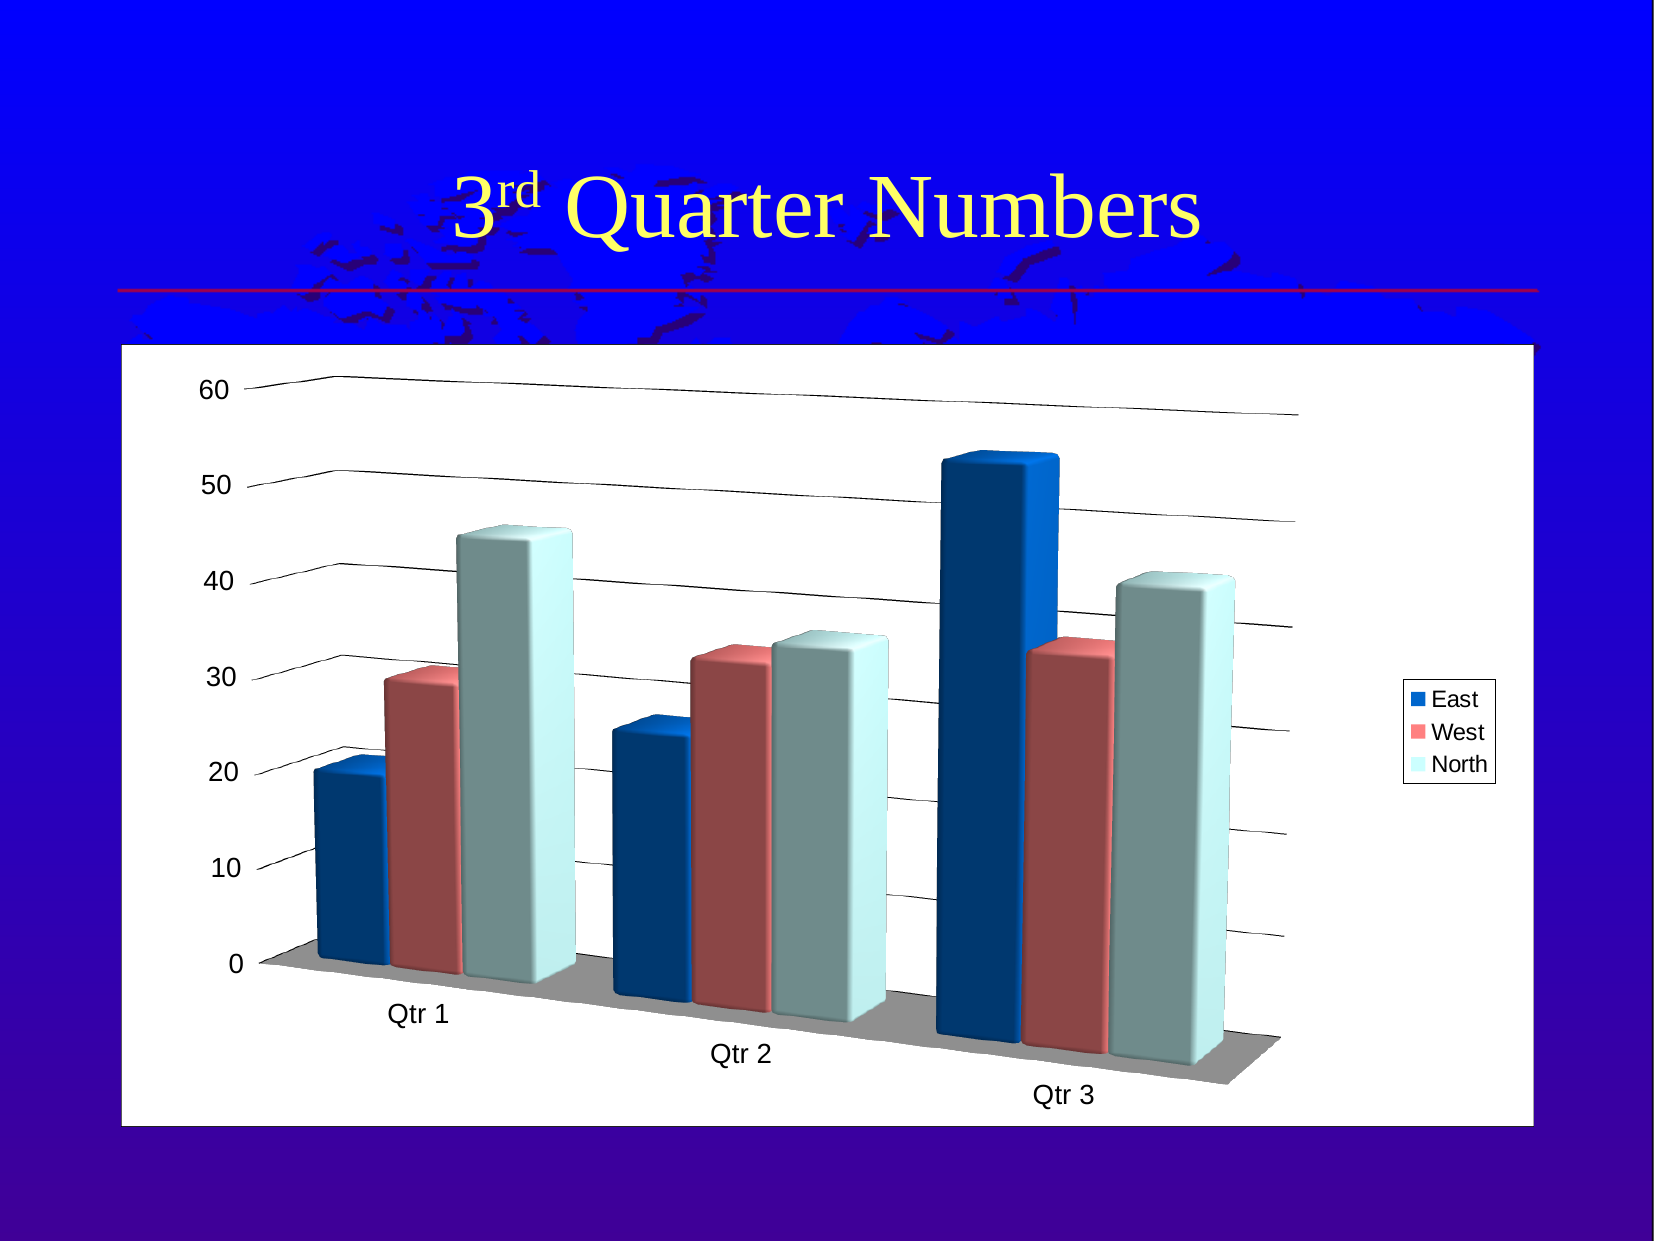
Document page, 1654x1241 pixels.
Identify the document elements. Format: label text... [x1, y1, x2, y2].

chart [121, 344, 1534, 1127]
picture [0, 0, 1654, 1241]
title 3rd Quarter Numbers [121, 102, 1534, 311]
